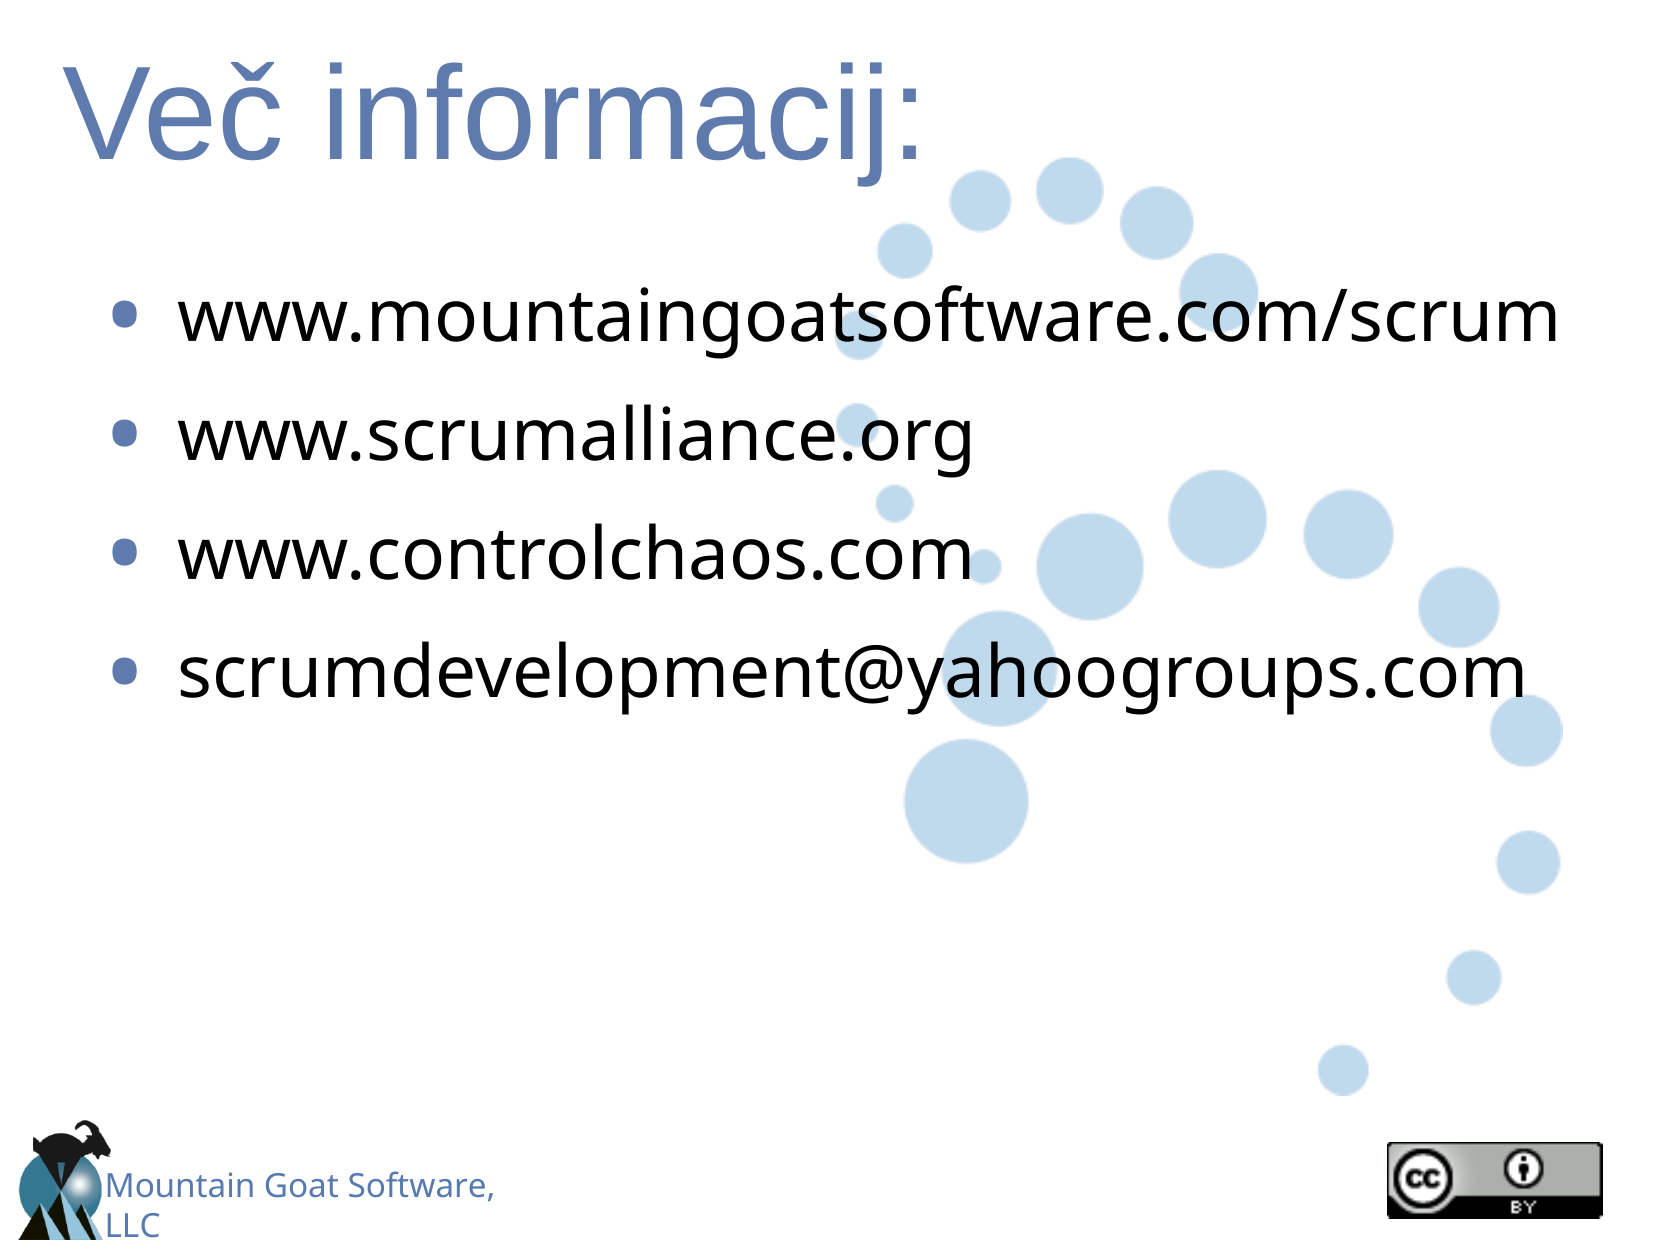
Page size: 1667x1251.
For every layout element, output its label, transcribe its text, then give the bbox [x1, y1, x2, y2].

picture [1387, 1142, 1603, 1219]
list www.mountaingoatsoftware.com/scrum www.scrumalliance.org www.controlchaos.com scrumdevelopment@yahoogroups.com [56, 262, 1609, 1096]
picture [18, 1120, 111, 1240]
picture [835, 194, 1563, 262]
title Več informacij: [56, 18, 1609, 194]
